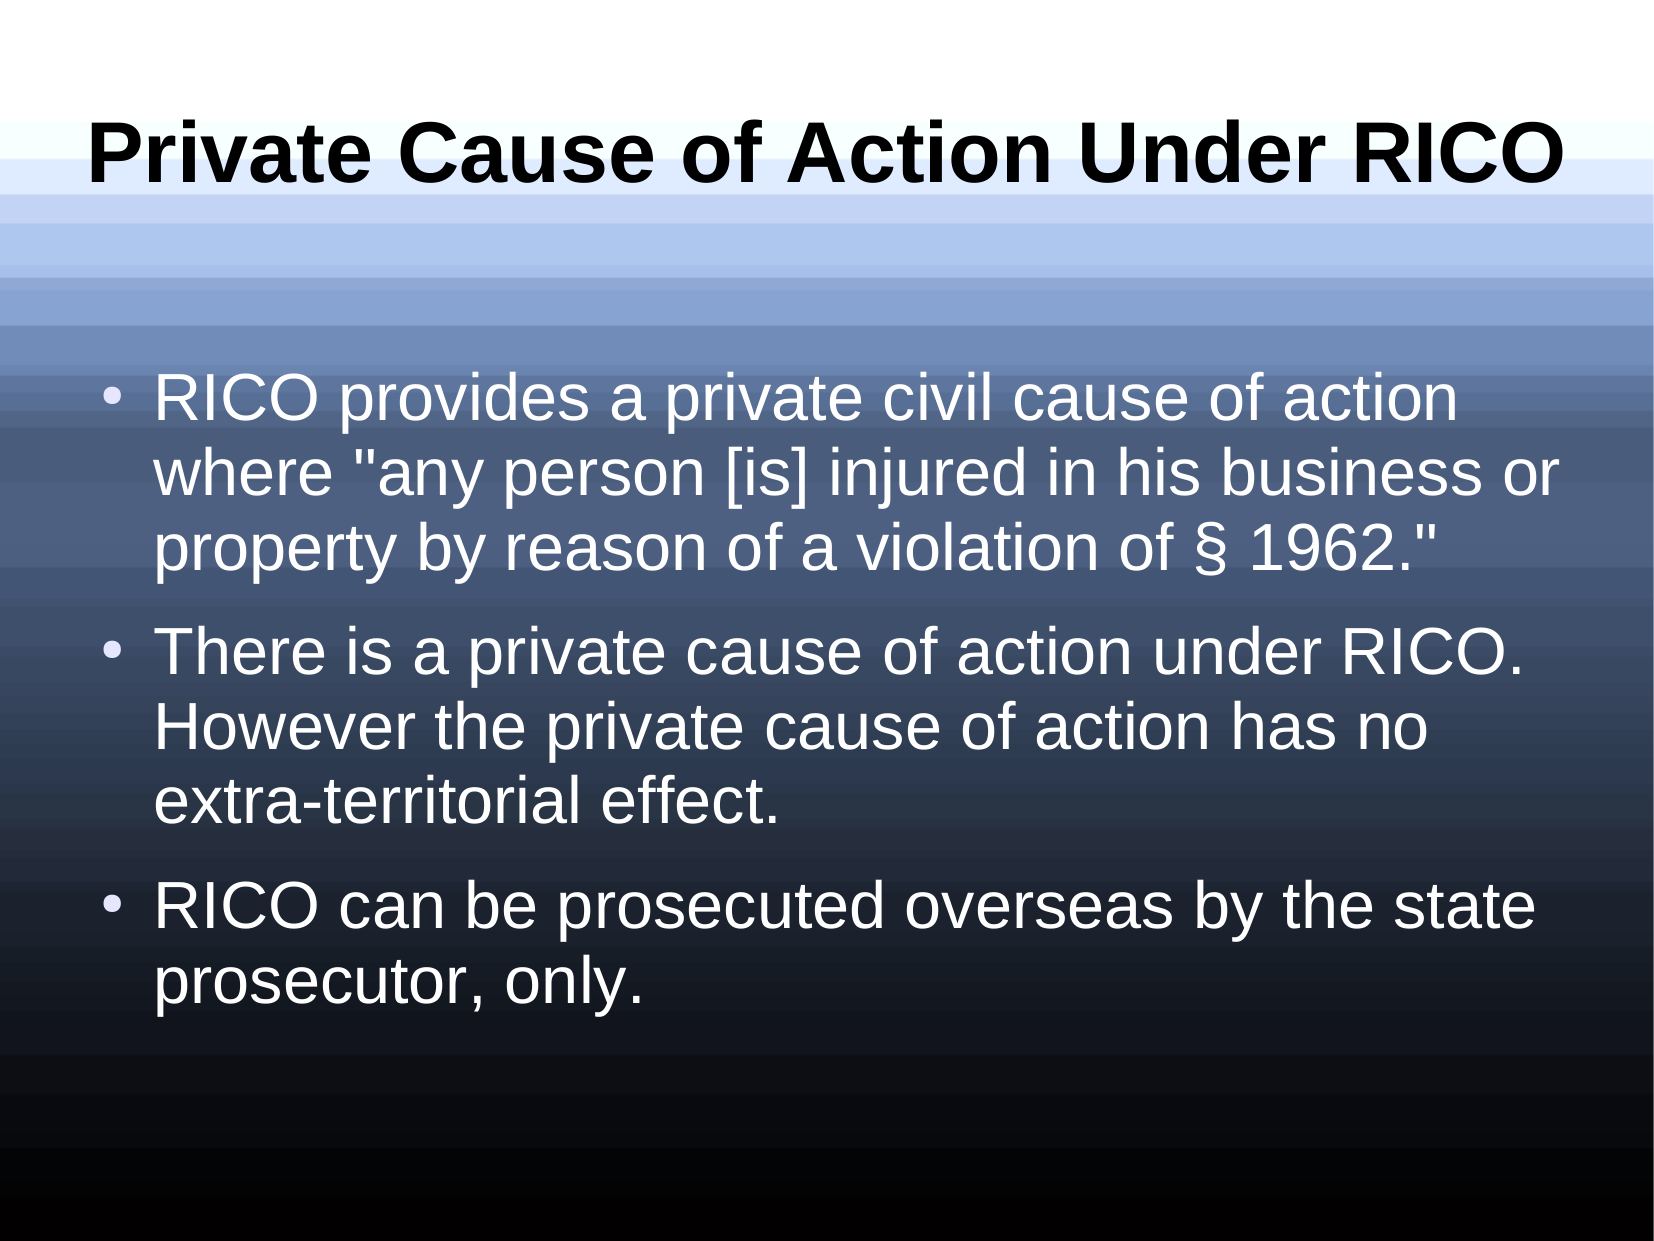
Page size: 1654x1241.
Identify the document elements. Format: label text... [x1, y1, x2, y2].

title Private Cause of Action Under RICO [82, 49, 1571, 257]
picture [0, 0, 1654, 1241]
list RICO provides a private civil cause of action where "any person [is] injured in his business or property by reason of a violation of § 1962." There is a private cause of action under RICO. However the private cause of action has no extra-territorial effect. RICO can be prosecuted overseas by the state prosecutor, only. [82, 360, 1571, 1115]
